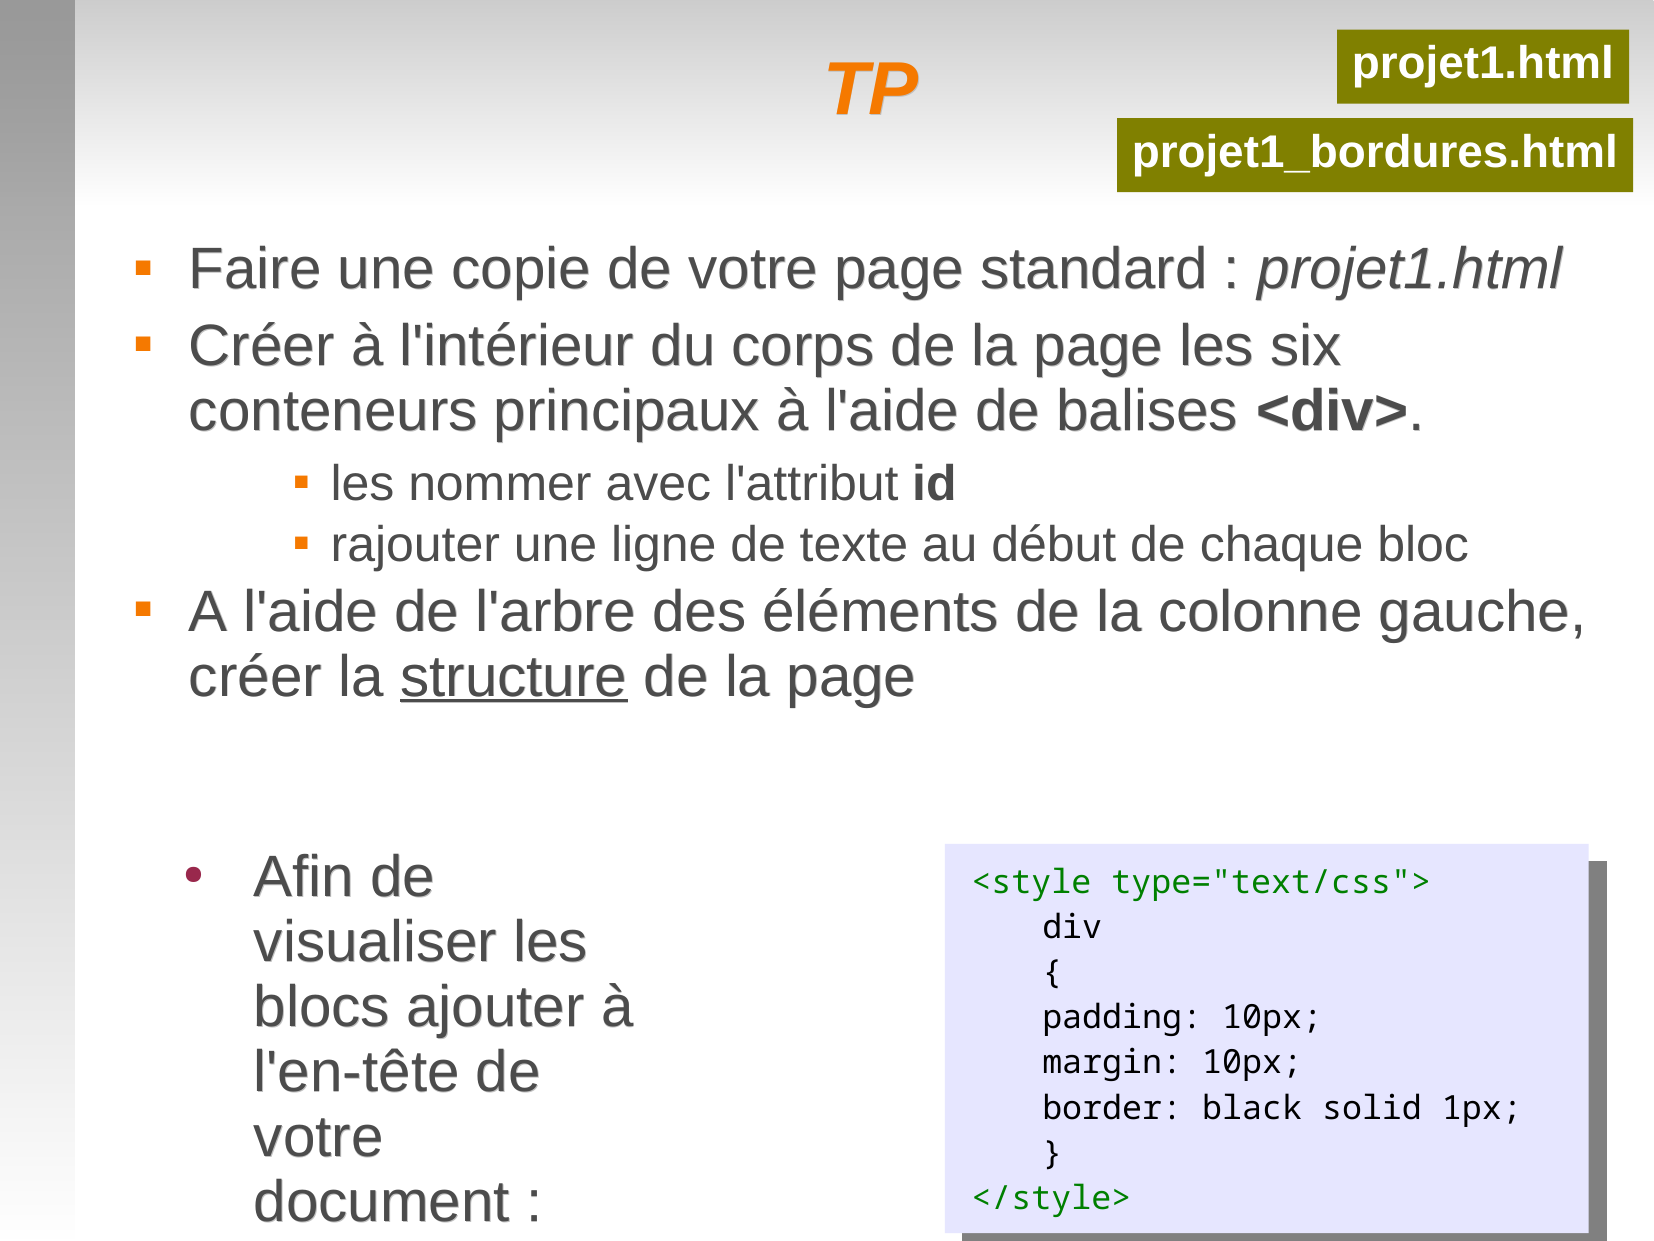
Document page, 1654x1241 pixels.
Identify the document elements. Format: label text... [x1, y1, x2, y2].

list Faire une copie de votre page standard : projet1.html Créer à l'intérieur du corps de la page les six conteneurs principaux à l'aide de balises <div>. les nommer avec l'attribut id rajouter une ligne de texte au début de chaque bloc A l'aide de l'arbre des éléments de la colonne gauche, créer la structure de la page [118, 236, 1595, 1167]
title TP [88, 0, 1654, 178]
text_box Afin de visualiser les blocs ajouter à l'en-tête de votre document : [124, 843, 686, 1241]
text_box projet1_bordures.html [1117, 118, 1634, 193]
text_box <style type="text/css"> div { padding: 10px; margin: 10px; border: black solid 1px; } </style> [944, 843, 1589, 1182]
text_box projet1.html [1337, 29, 1630, 104]
